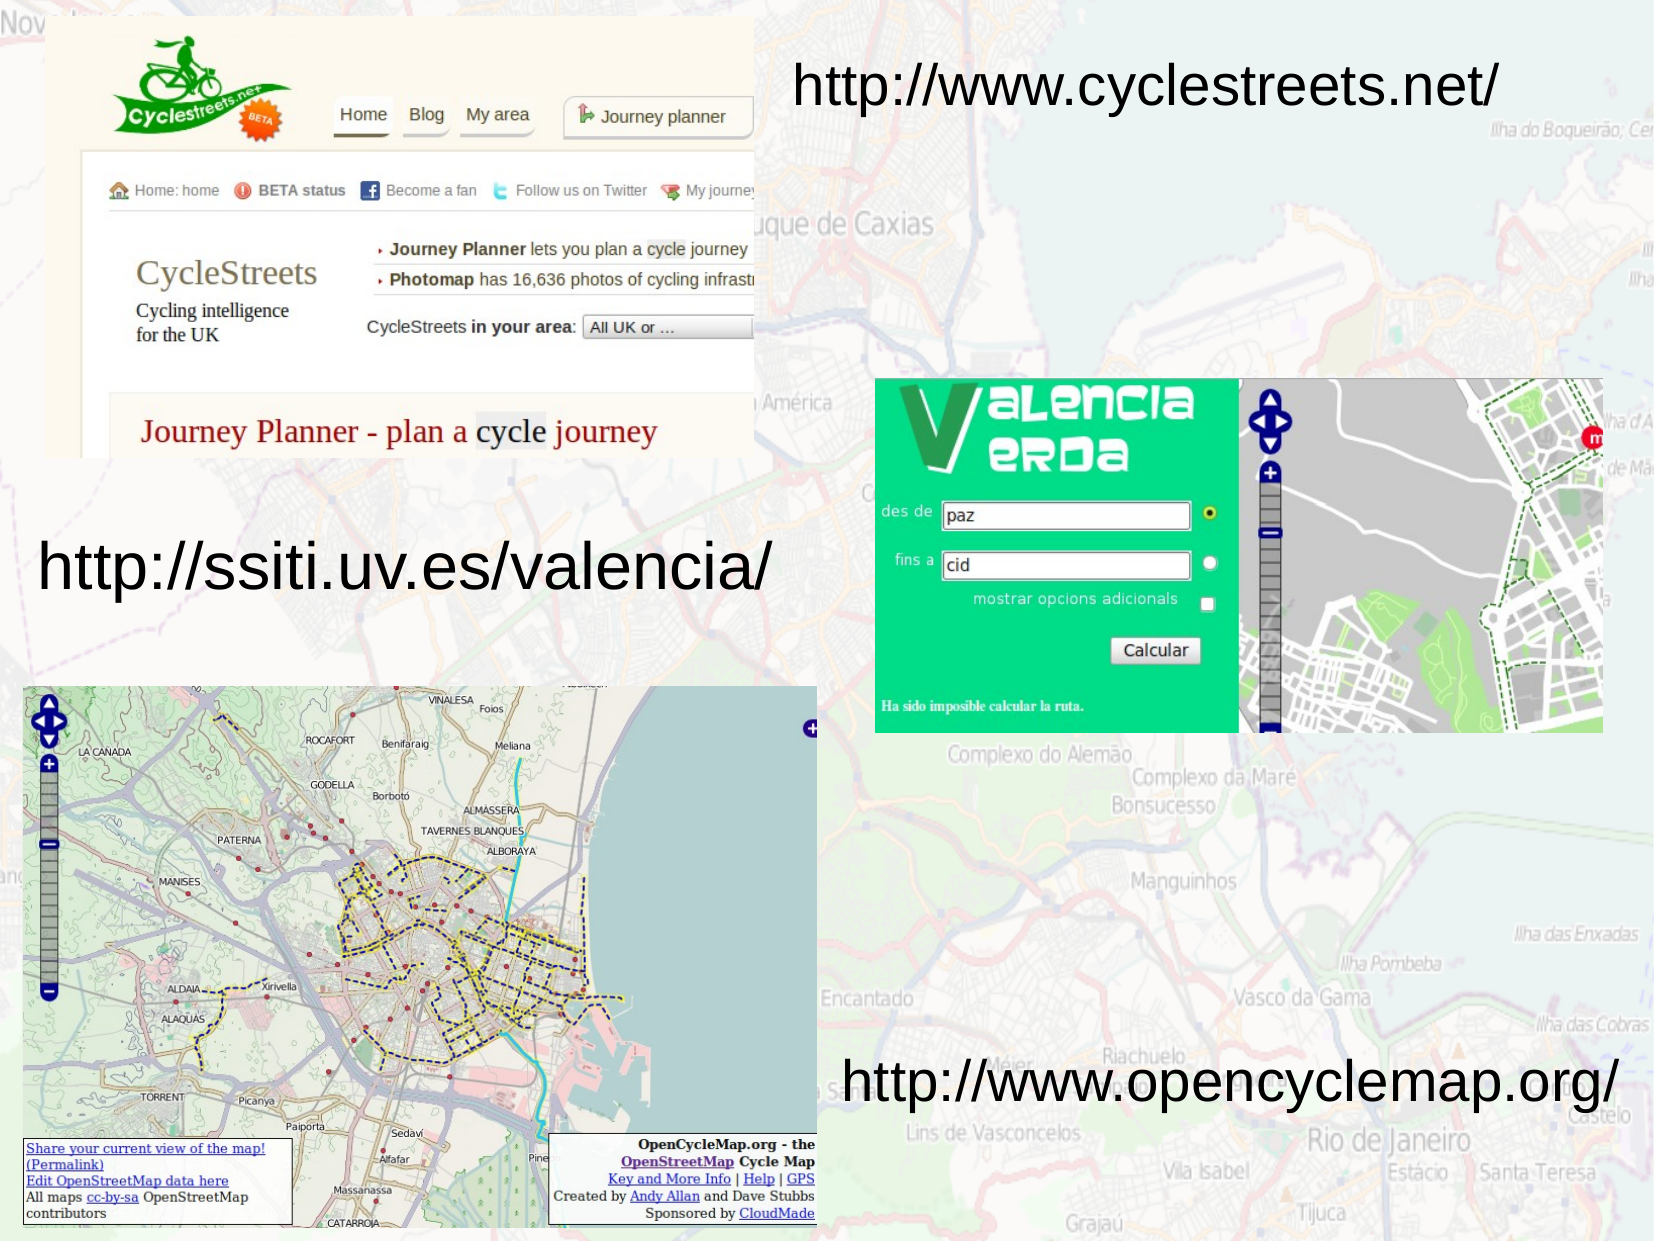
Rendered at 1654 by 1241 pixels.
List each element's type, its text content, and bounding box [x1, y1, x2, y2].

text_box http://ssiti.uv.es/valencia/ [22, 521, 824, 612]
text_box http://www.opencyclemap.org/ [826, 1041, 1654, 1122]
text_box http://www.cyclestreets.net/ [778, 45, 1569, 126]
picture [45, 16, 754, 458]
picture [875, 378, 1603, 733]
picture [22, 686, 817, 1228]
